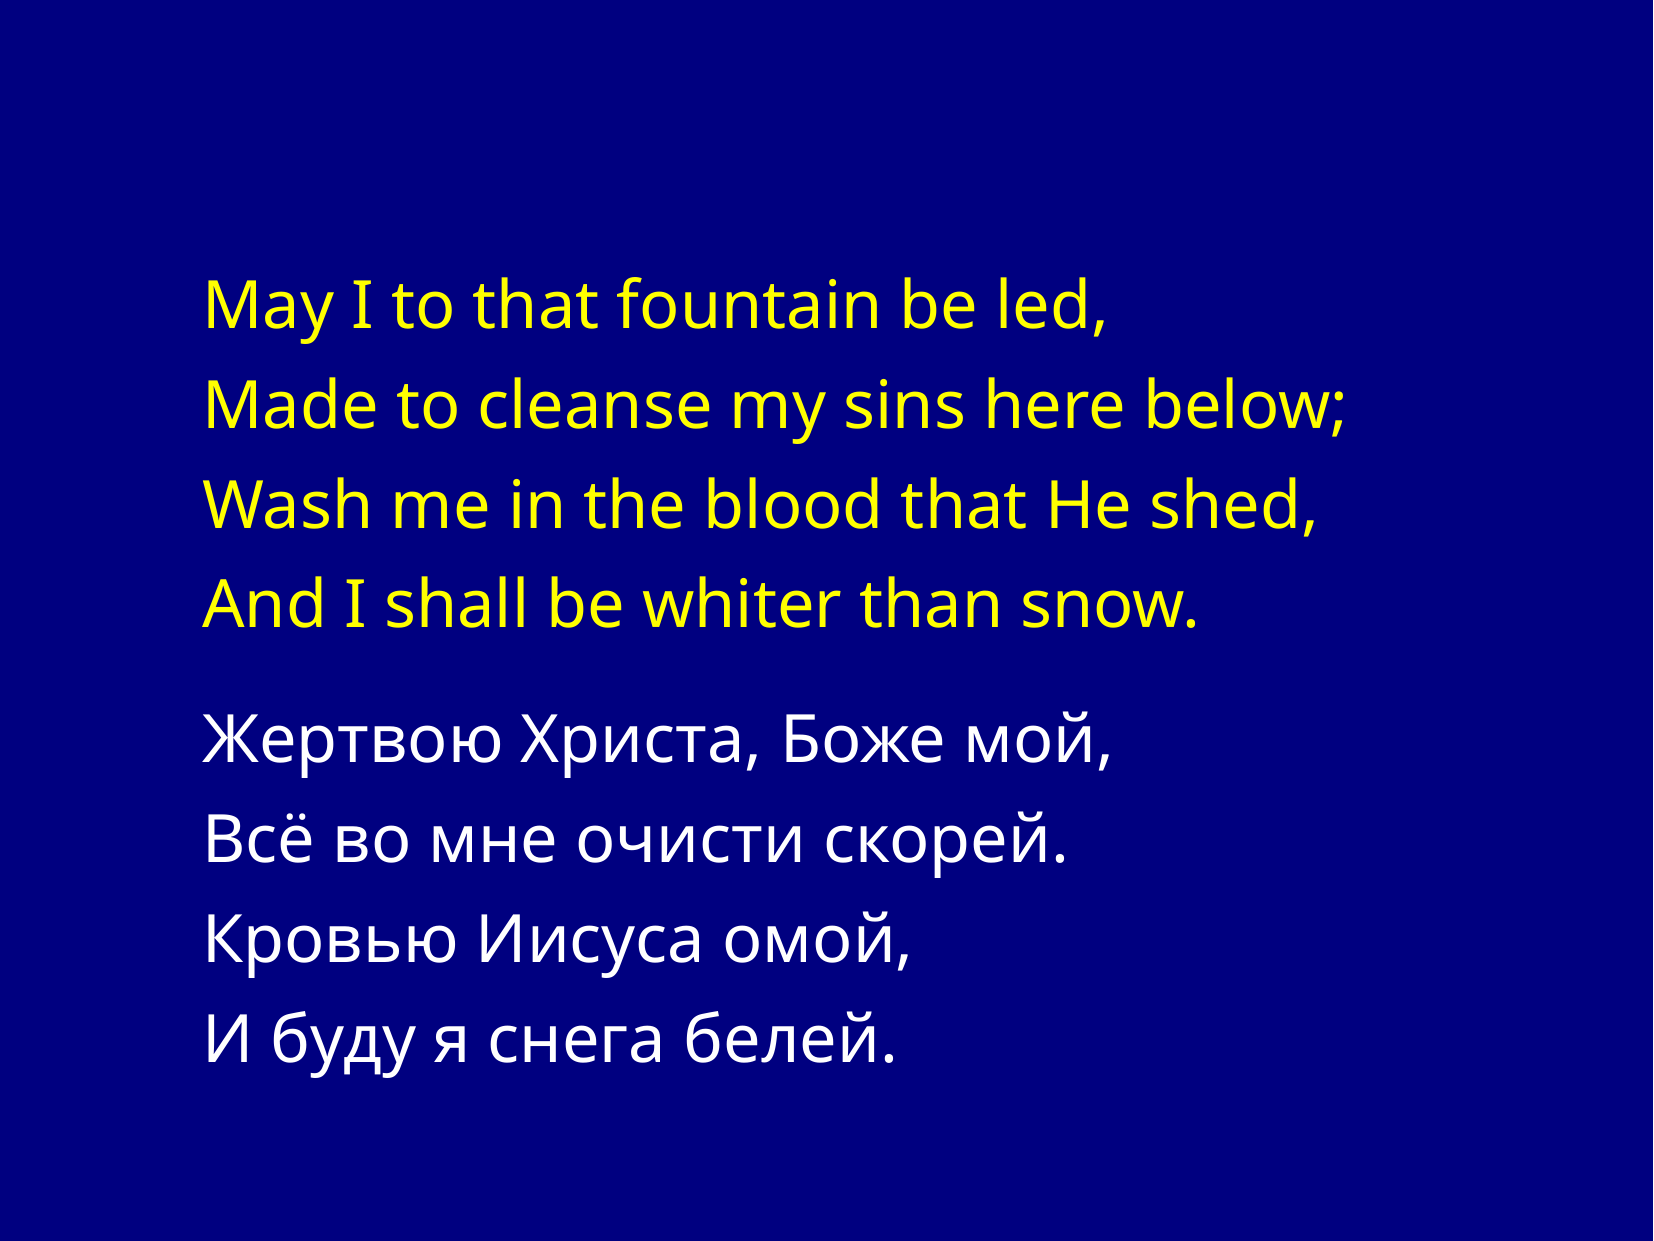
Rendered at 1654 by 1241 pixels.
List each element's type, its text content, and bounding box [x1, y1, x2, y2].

text_box Жертвою Христа, Боже мой, Всё во мне очисти скорей. Кровью Иисуса омой, И буду я снега белей. [75, 675, 1576, 1163]
text_box May I to that fountain be led, Made to cleanse my sins here below; Wash me in the blood that He shed, And I shall be whiter than snow. [75, 150, 1576, 638]
